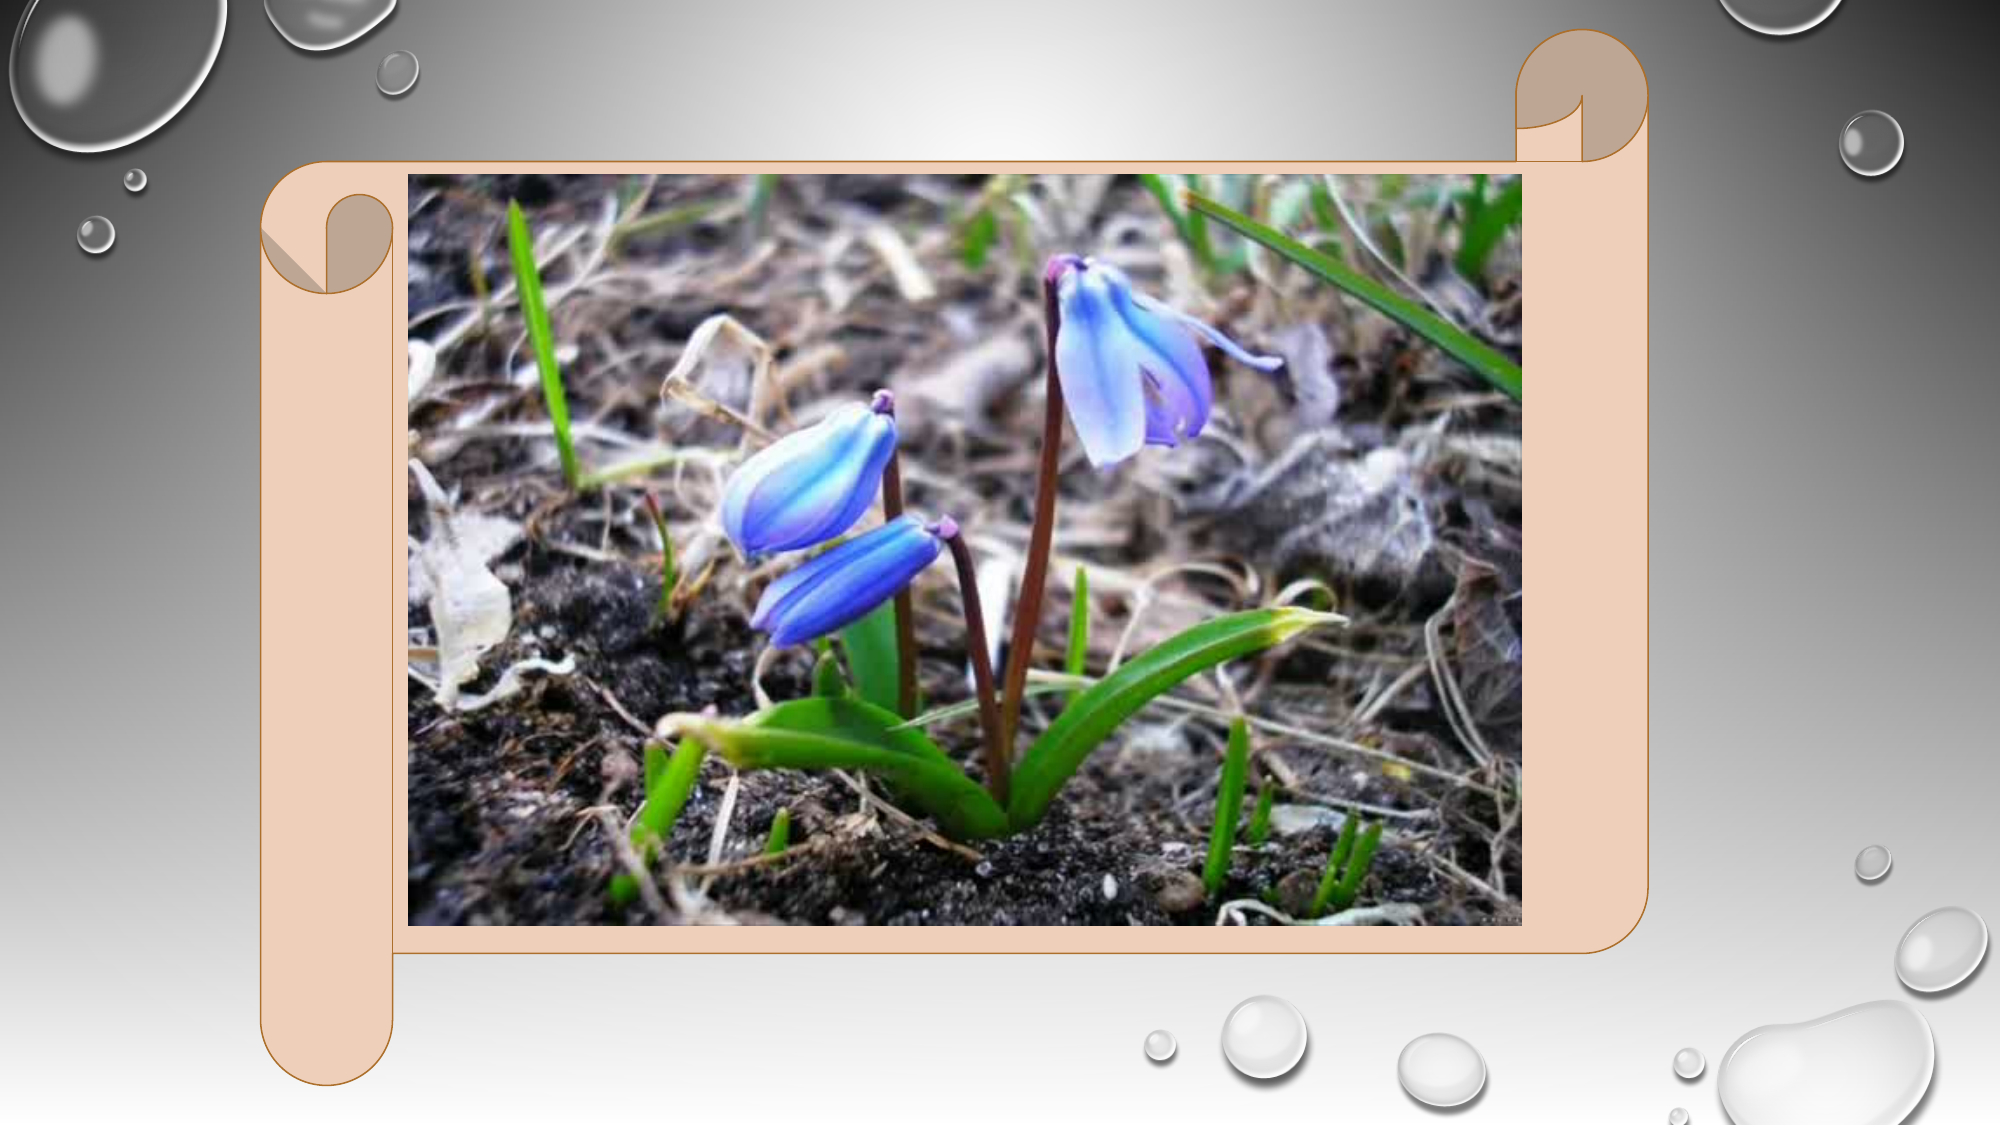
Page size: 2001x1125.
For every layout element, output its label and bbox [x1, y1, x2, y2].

picture [0, 0, 2000, 1125]
text_box [260, 29, 1649, 1086]
